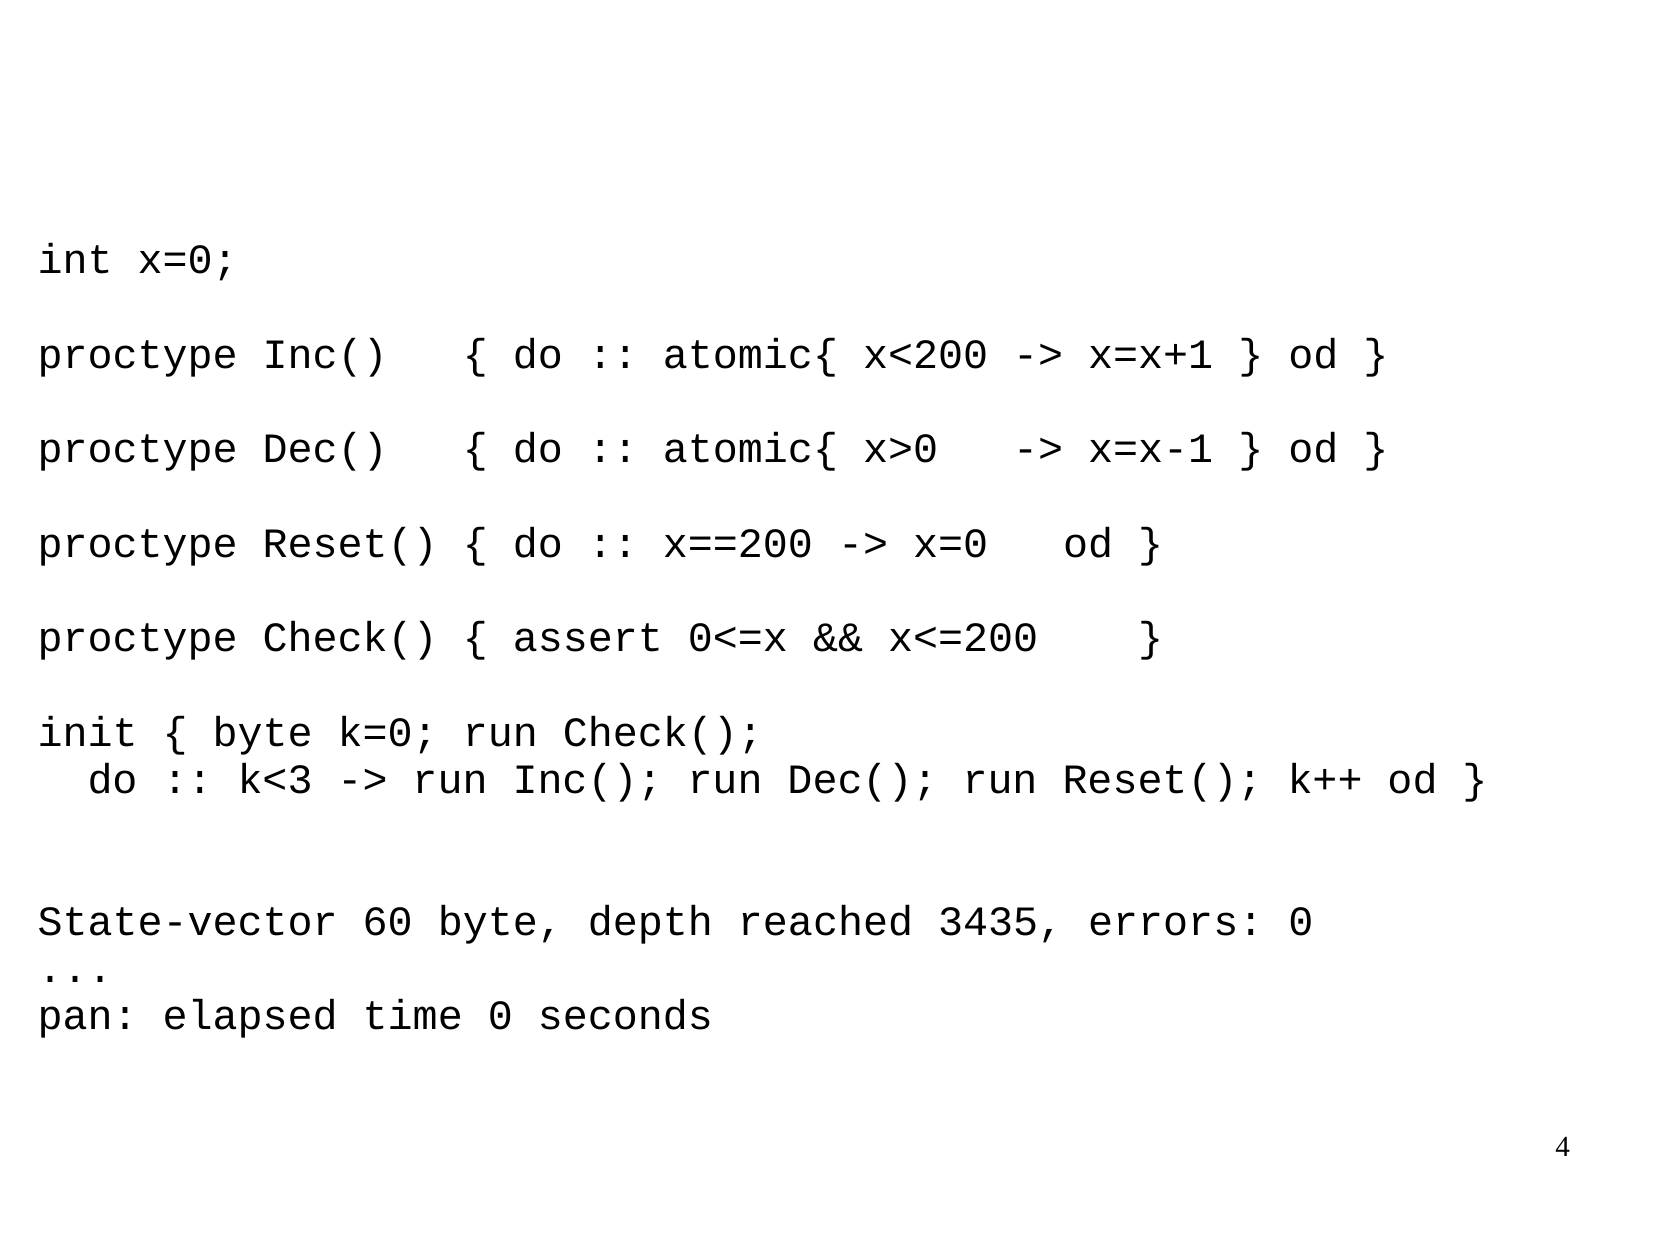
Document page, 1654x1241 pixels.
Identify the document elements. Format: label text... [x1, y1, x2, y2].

subtitle int x=0; proctype Inc() { do :: atomic{ x<200 -> x=x+1 } od } proctype Dec() { do :: atomic{ x>0 -> x=x-1 } od } proctype Reset() { do :: x==200 -> x=0 od } proctype Check() { assert 0<=x && x<=200 } init { byte k=0; run Check(); do :: k<3 -> run Inc(); run Dec(); run Reset(); k++ od } State-vector 60 byte, depth reached 3435, errors: 0 ... pan: elapsed time 0 seconds [37, 231, 1612, 1051]
